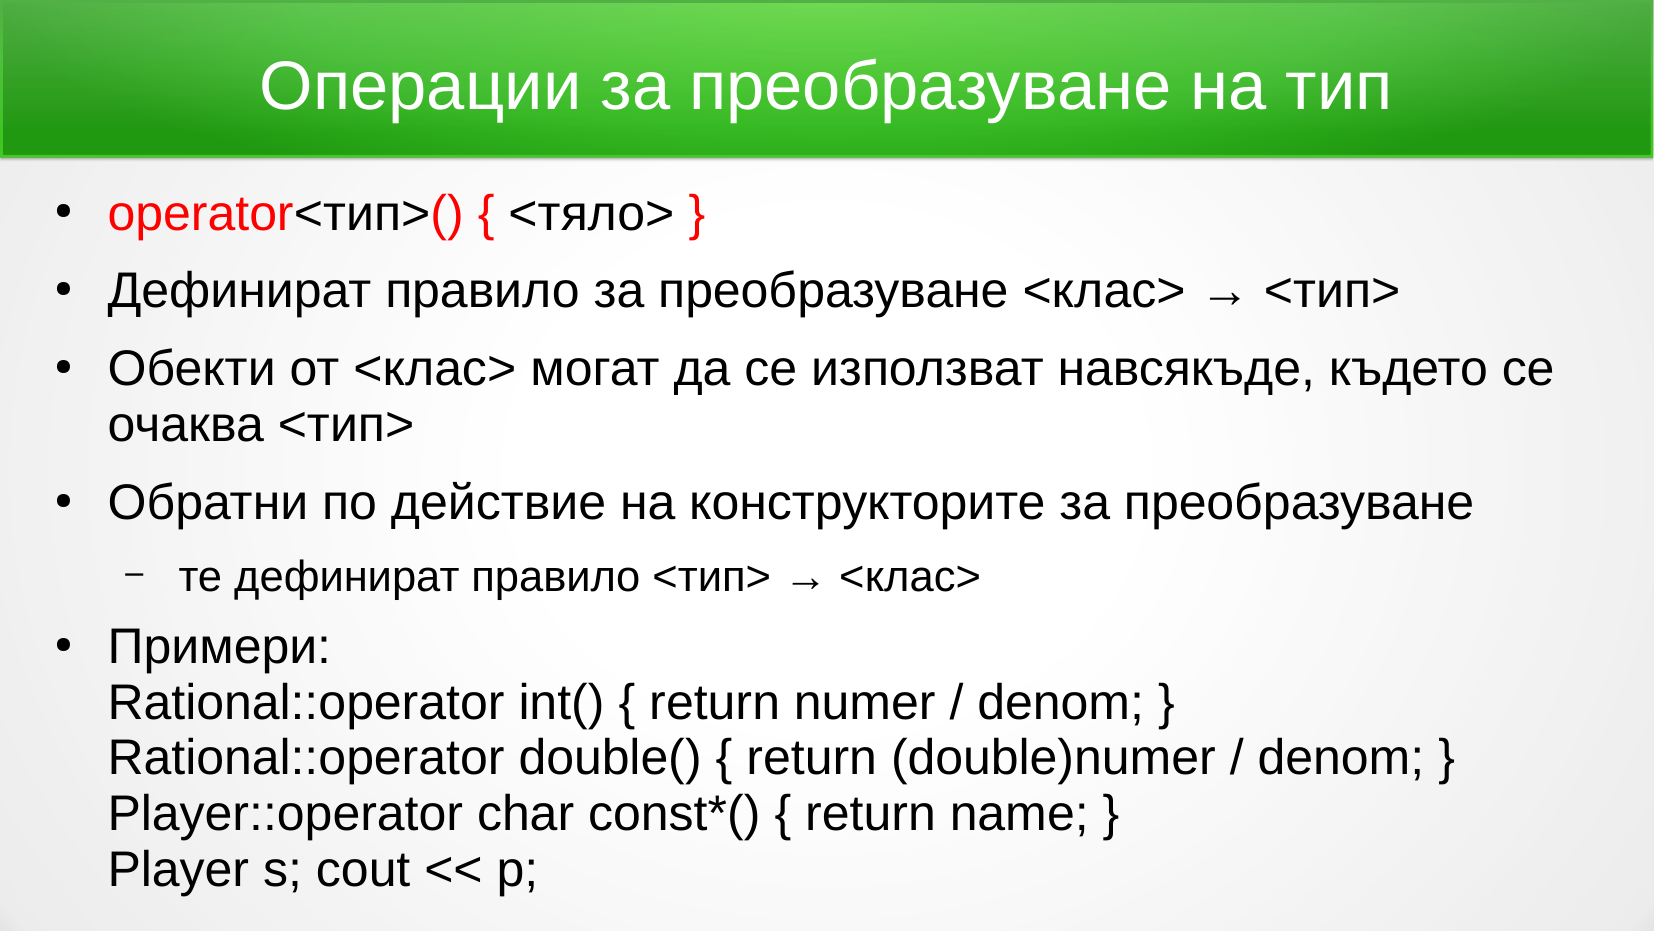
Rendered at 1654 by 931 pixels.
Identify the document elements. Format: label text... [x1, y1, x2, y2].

title Операции за преобразуване на тип [82, 37, 1571, 135]
list operator<тип>() { <тяло> } Дефинират правило за преобразуване <клас> → <тип> Обекти от <клас> могат да се използват навсякъде, където се очаква <тип> Обратни по действие на конструкторите за преобразуване те дефинират правило <тип> → <клас> Примери: Rational::operator int() { return numer / denom; } Rational::operator double() { return (double)numer / denom; } Player::operator char const*() { return name; } Player s; cout << p; [36, 184, 1619, 910]
